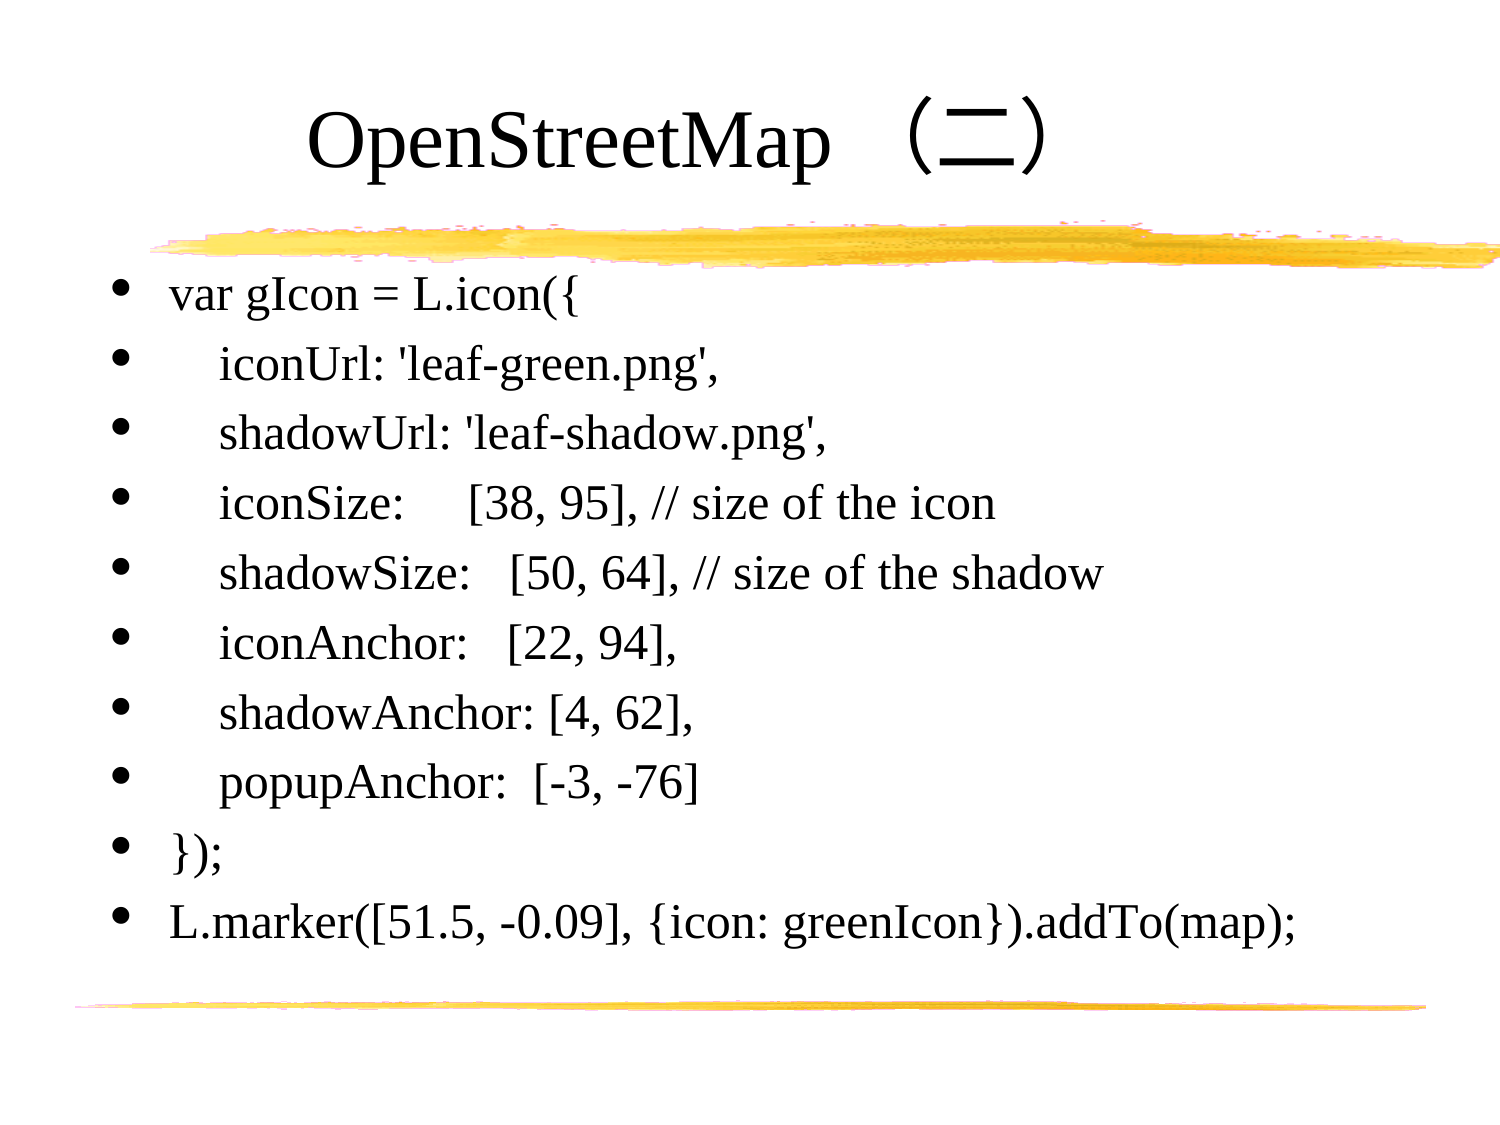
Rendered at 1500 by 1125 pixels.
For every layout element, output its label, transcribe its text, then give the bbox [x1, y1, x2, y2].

picture [150, 215, 1500, 279]
picture [75, 999, 1426, 1013]
title OpenStreetMap（二） [66, 37, 1342, 225]
list var gIcon = L.icon({ iconUrl: 'leaf-green.png', shadowUrl: 'leaf-shadow.png', iconSize: [38, 95], // size of the icon shadowSize: [50, 64], // size of the shadow iconAnchor: [22, 94], shadowAnchor: [4, 62], popupAnchor: [-3, -76] }); L.marker([51.5, -0.09], {icon: greenIcon}).addTo(map); [112, 265, 1388, 950]
